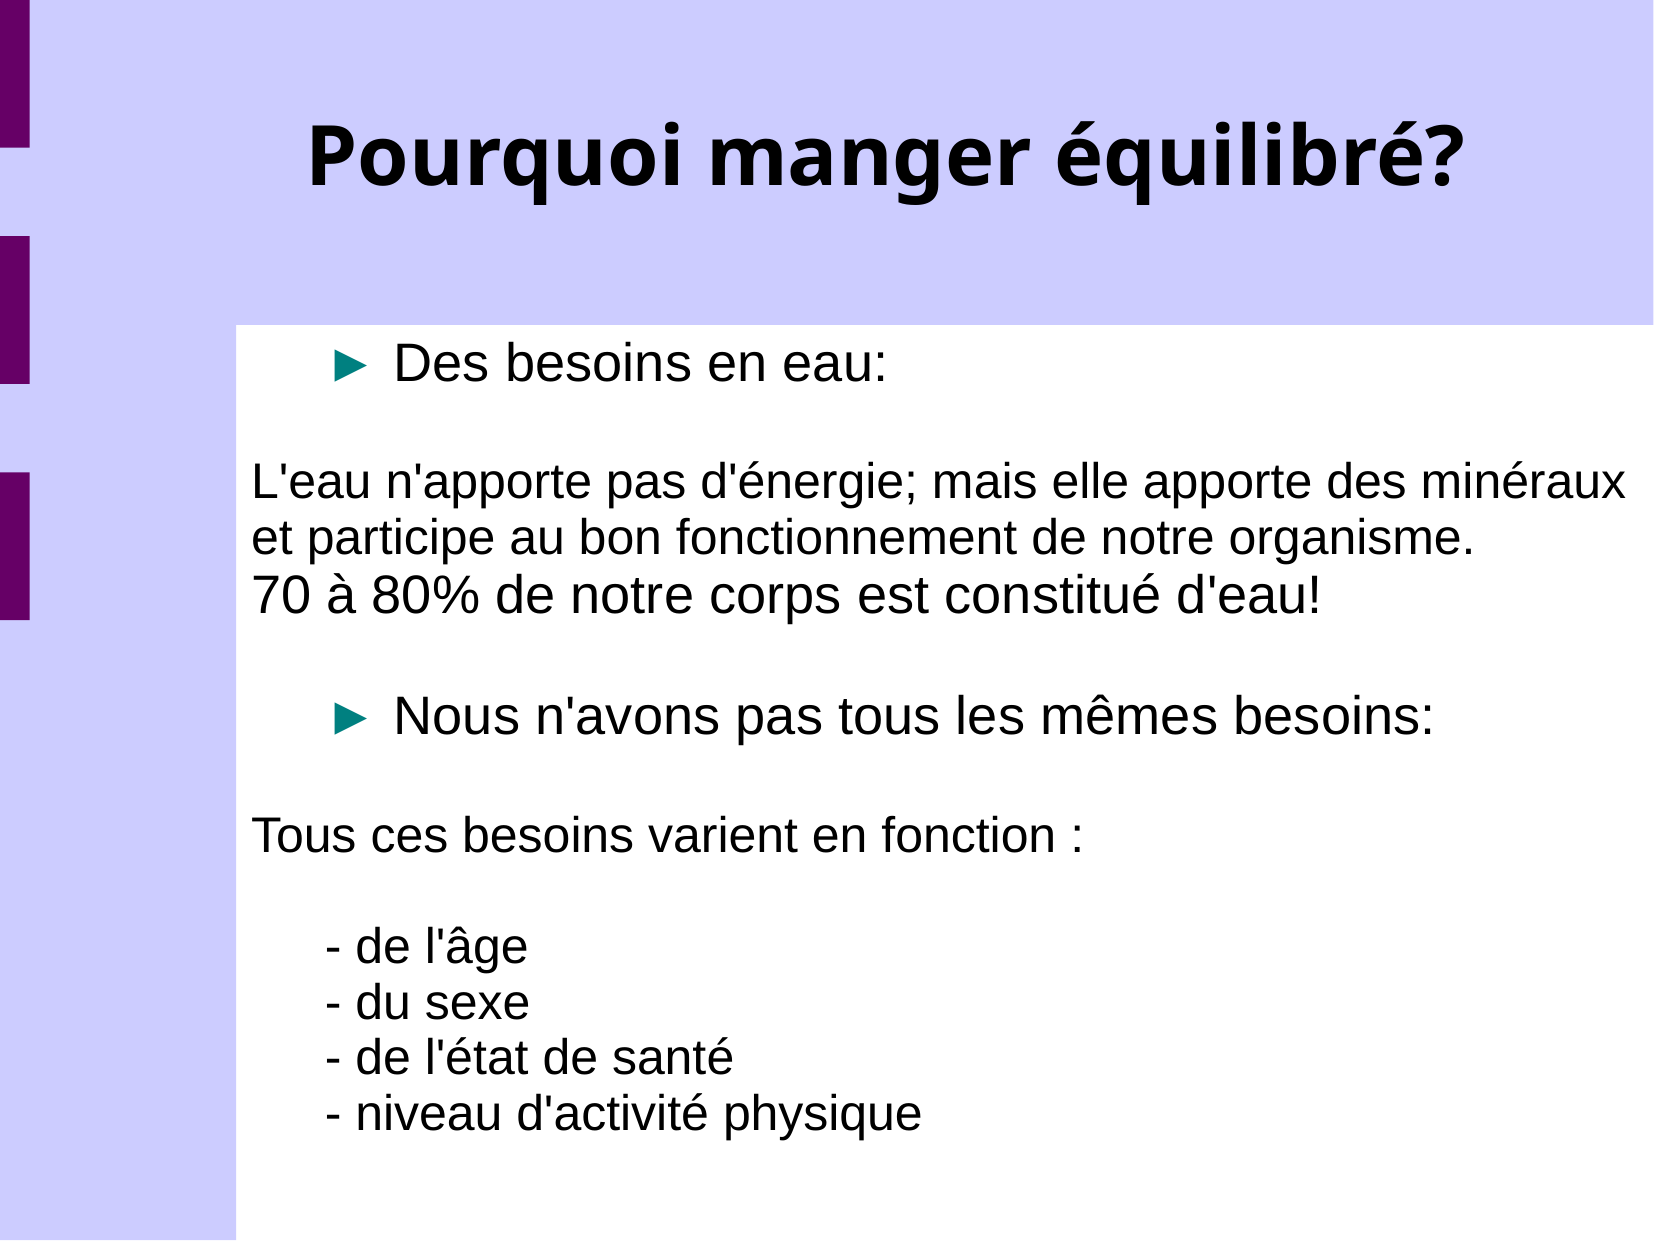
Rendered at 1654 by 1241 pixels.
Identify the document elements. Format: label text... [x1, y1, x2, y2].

text_box [0, 0, 1654, 1241]
text_box Pourquoi manger équilibré? [290, 88, 1388, 220]
text_box ► Des besoins en eau: L'eau n'apporte pas d'énergie; mais elle apporte des minéraux et participe au bon fonctionnement de notre organisme. 70 à 80% de notre corps est constitué d'eau! ► Nous n'avons pas tous les mêmes besoins: Tous ces besoins varient en fonction : - de l'âge - du sexe - de l'état de santé - niveau d'activité physique [236, 324, 1642, 1215]
